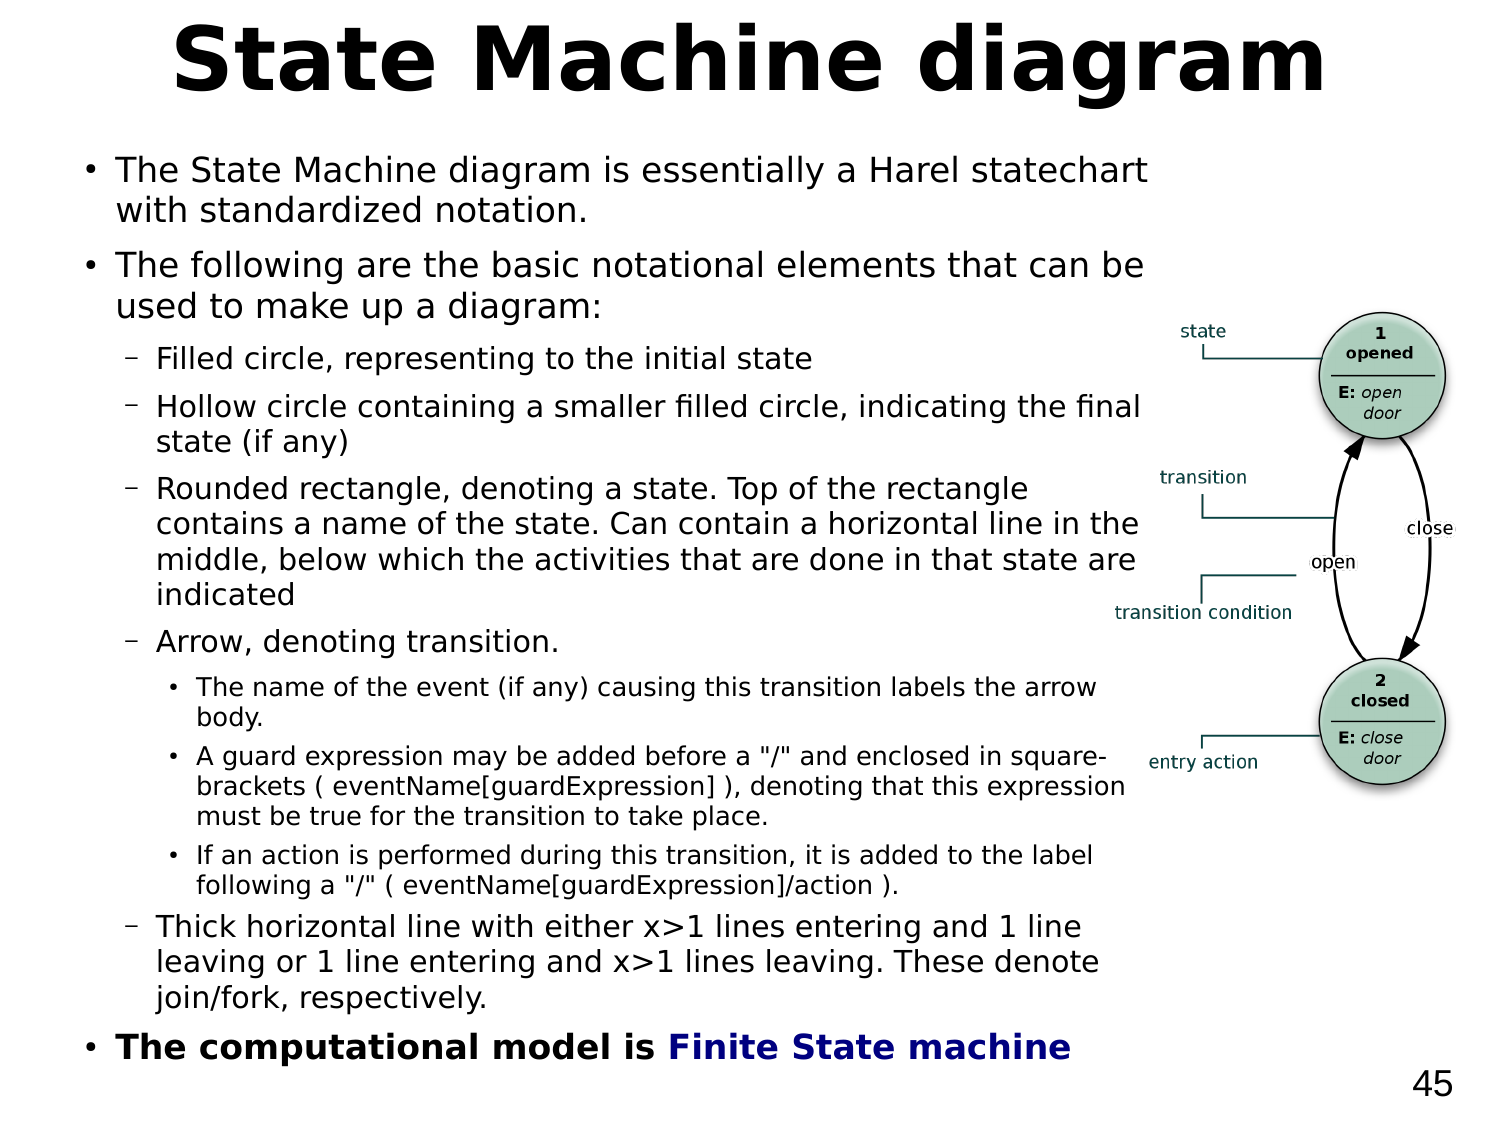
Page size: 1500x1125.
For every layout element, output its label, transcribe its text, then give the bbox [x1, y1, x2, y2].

list The State Machine diagram is essentially a Harel statechart with standardized notation. The following are the basic notational elements that can be used to make up a diagram: Filled circle, representing to the initial state Hollow circle containing a smaller filled circle, indicating the final state (if any) Rounded rectangle, denoting a state. Top of the rectangle contains a name of the state. Can contain a horizontal line in the middle, below which the activities that are done in that state are indicated Arrow, denoting transition. The name of the event (if any) causing this transition labels the arrow body. A guard expression may be added before a "/" and enclosed in square-brackets ( eventName[guardExpression] ), denoting that this expression must be true for the transition to take place. If an action is performed during this transition, it is added to the label following a "/" ( eventName[guardExpression]/action ). Thick horizontal line with either x>1 lines entering and 1 line leaving or 1 line entering and x>1 lines leaving. These denote join/fork, respectively. The computational model is Finite State machine [75, 149, 1152, 1075]
picture [1152, 295, 1477, 808]
title State Machine diagram [75, 7, 1425, 111]
